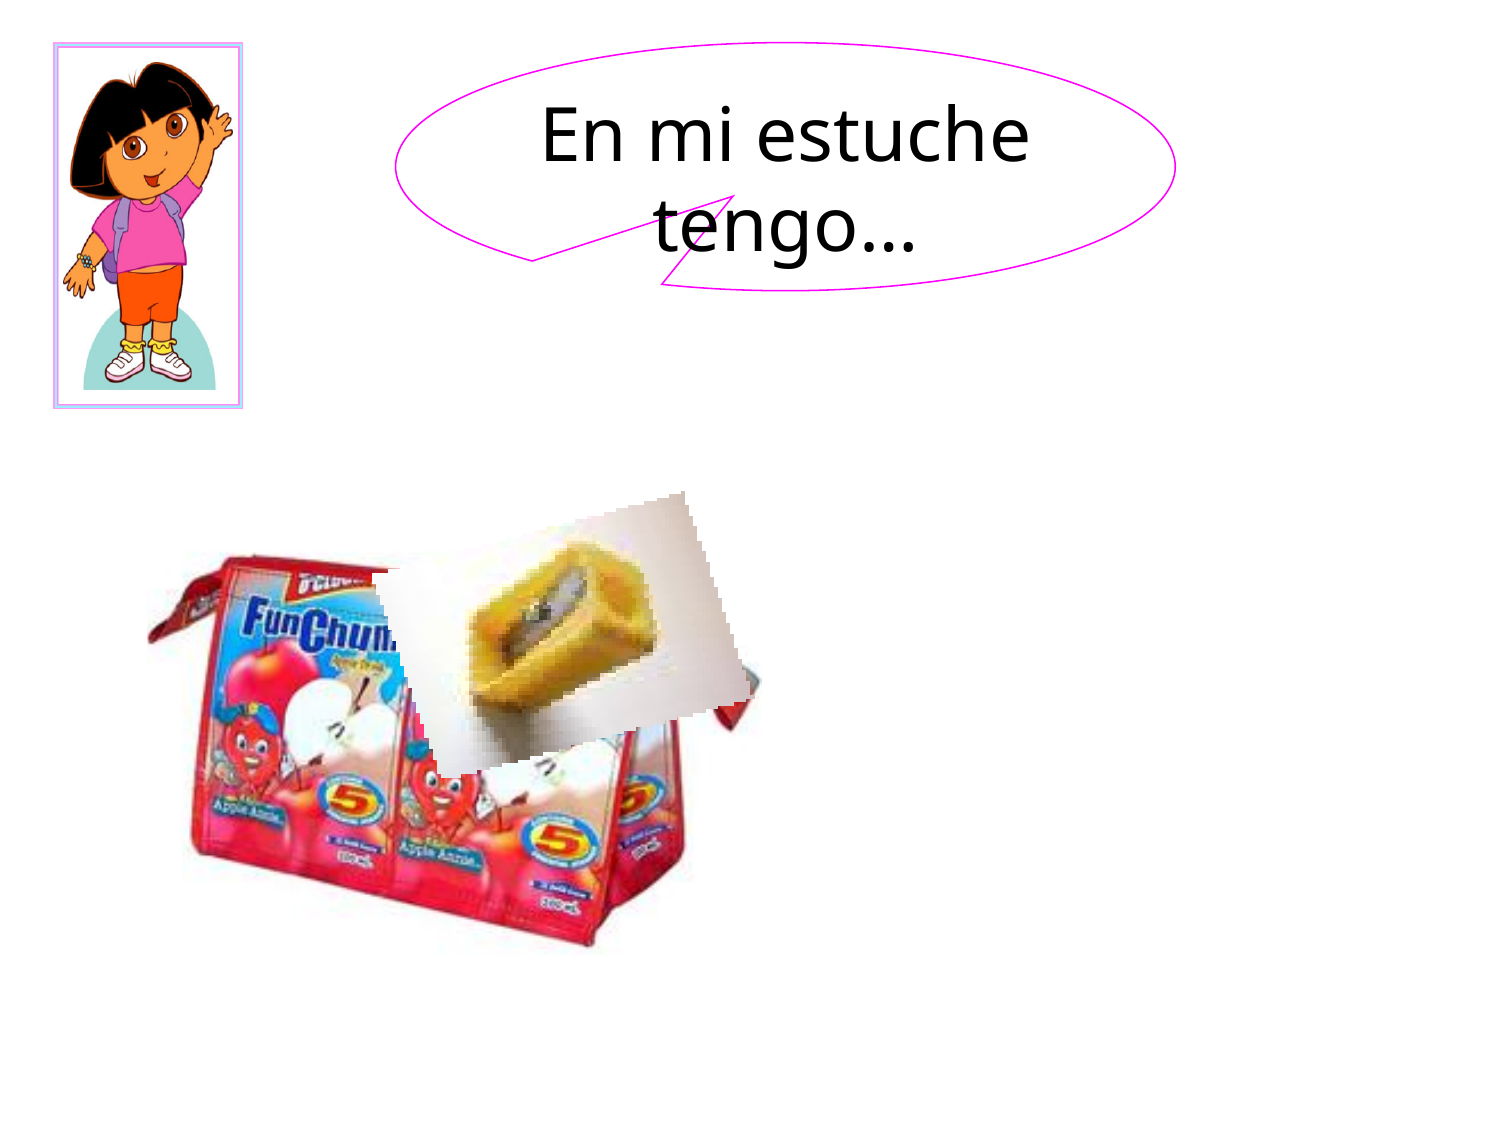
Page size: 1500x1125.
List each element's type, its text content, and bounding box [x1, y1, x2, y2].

text_box En mi estuche tengo… [395, 42, 1176, 291]
picture [53, 42, 243, 409]
picture [147, 444, 762, 1059]
